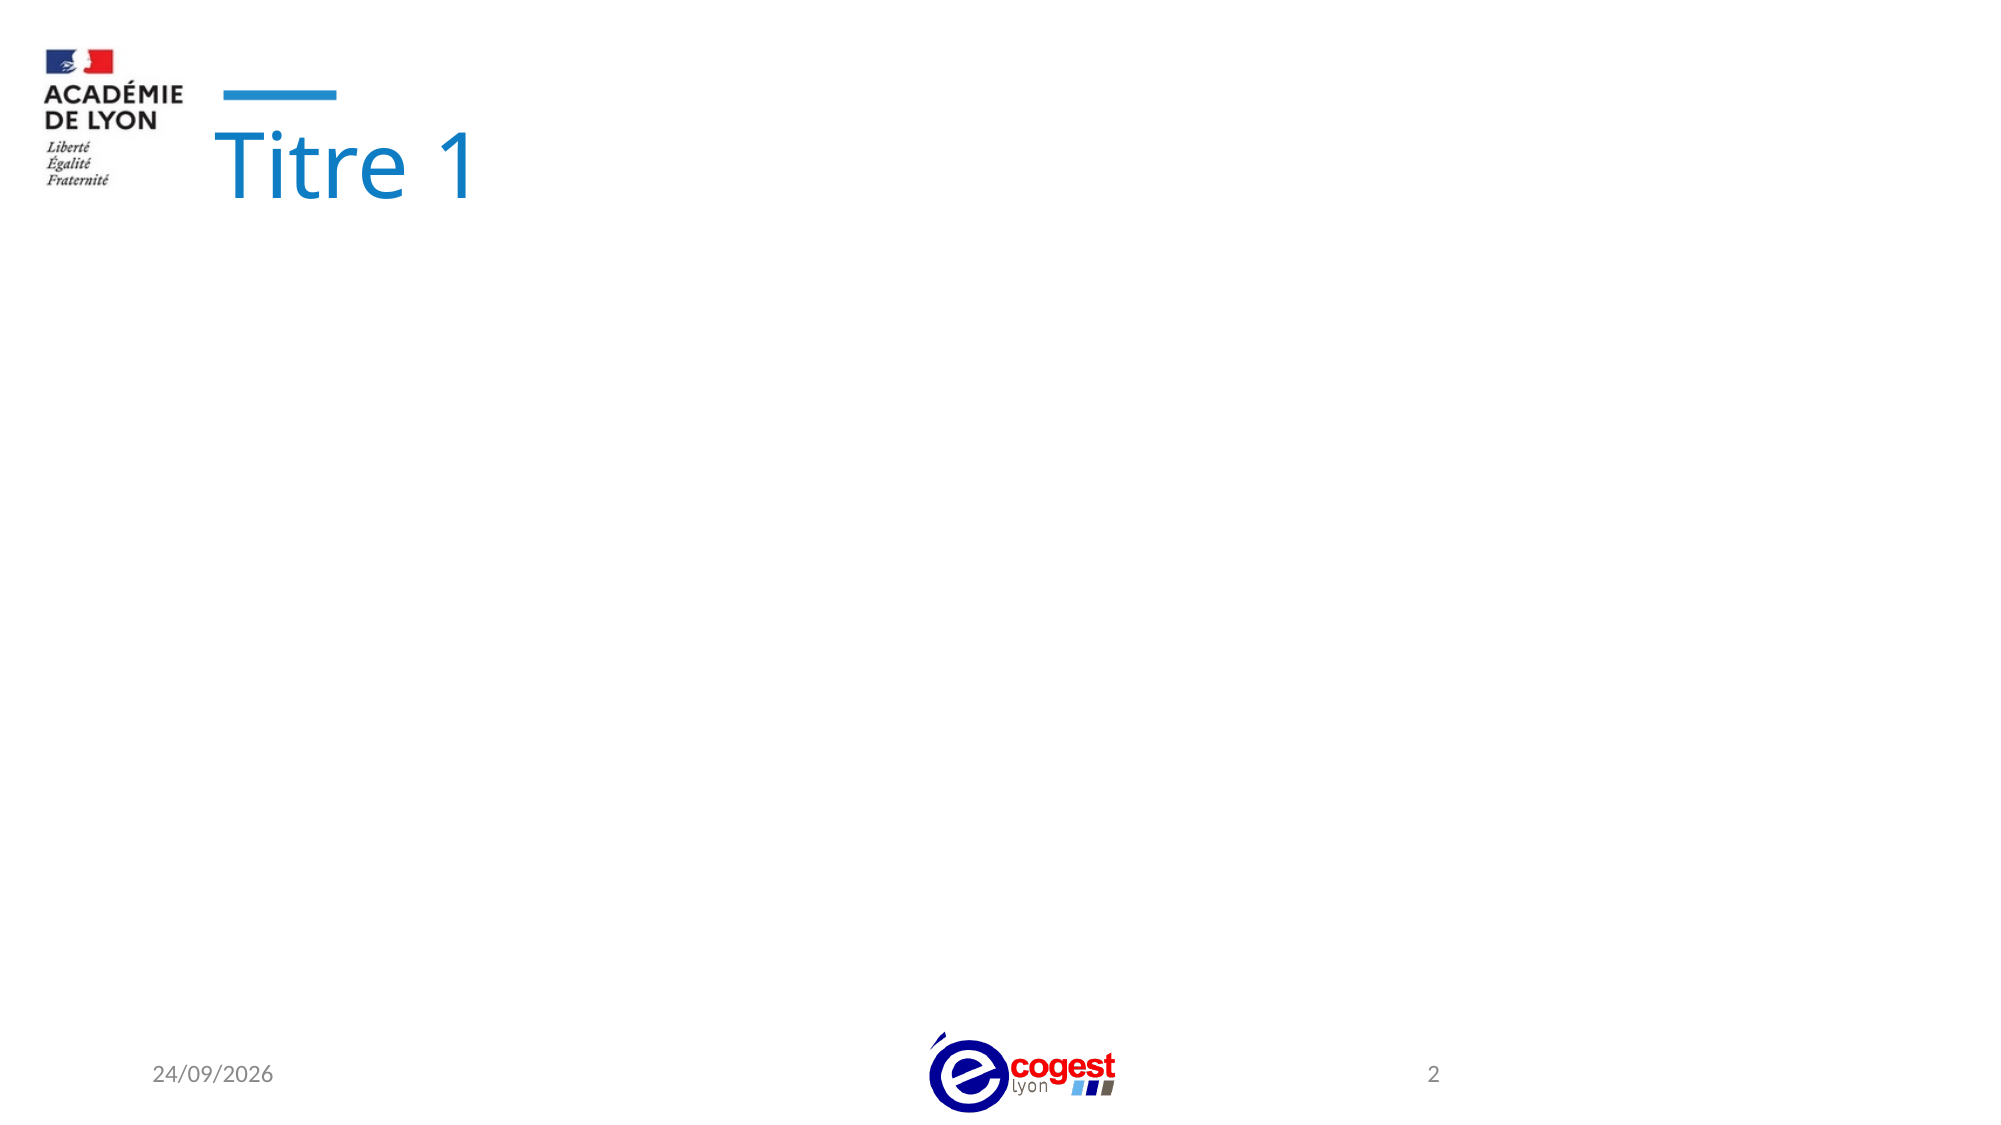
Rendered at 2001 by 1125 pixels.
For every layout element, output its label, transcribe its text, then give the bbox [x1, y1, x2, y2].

title Titre 1 [199, 59, 1863, 278]
text_box 07/11/2022 [137, 1042, 588, 1103]
text_box 2 [1412, 1042, 1863, 1103]
